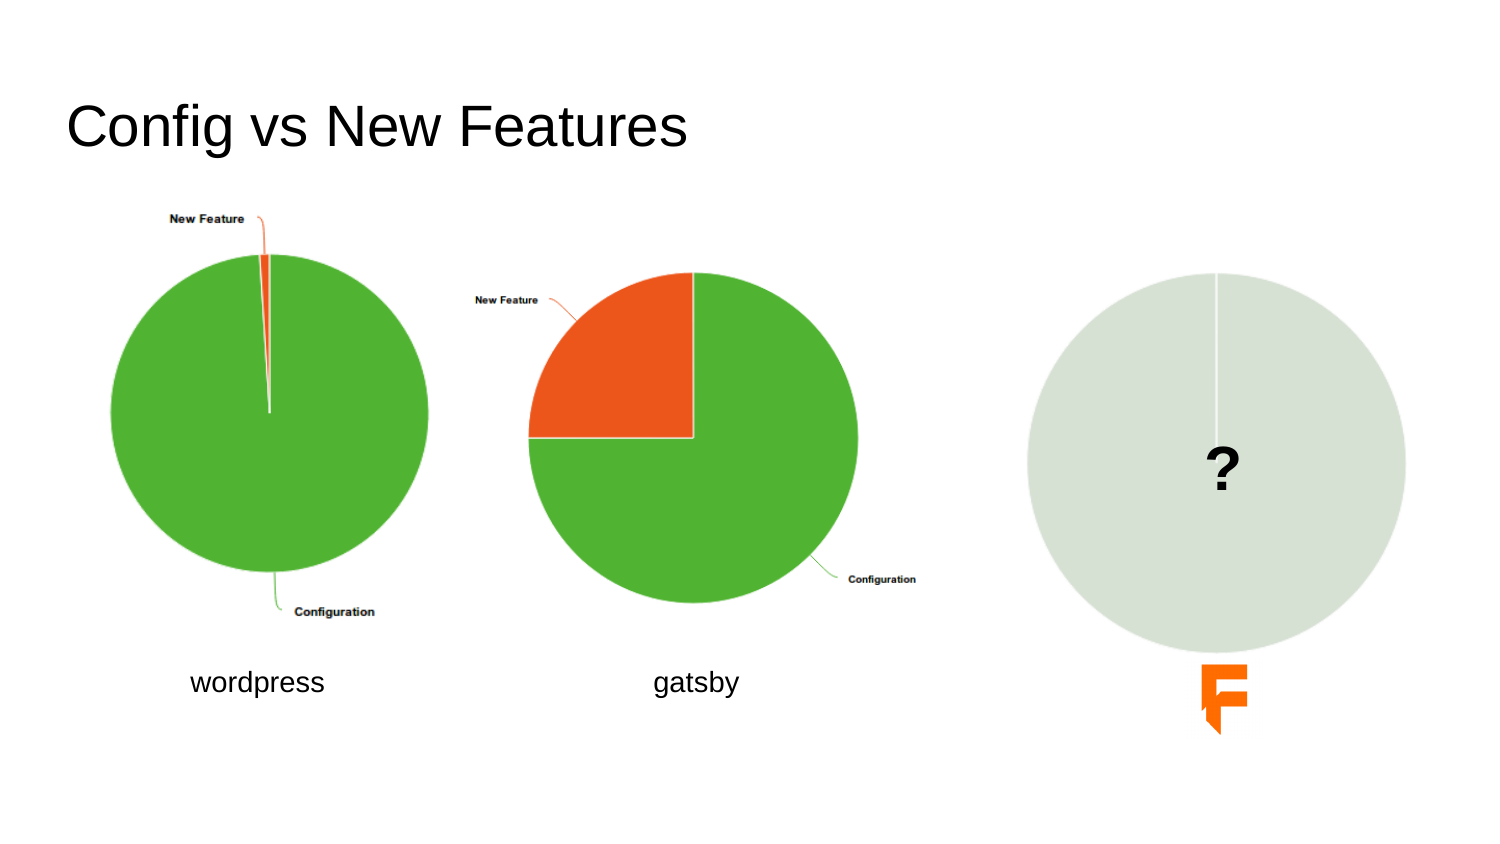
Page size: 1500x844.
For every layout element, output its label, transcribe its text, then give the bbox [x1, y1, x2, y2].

picture [67, 207, 945, 621]
text_box wordpress [148, 648, 368, 750]
text_box gatsby [587, 648, 806, 750]
title Config vs New Features [51, 72, 1449, 167]
picture [1184, 659, 1263, 739]
text_box ? [1114, 412, 1333, 514]
picture [1026, 272, 1407, 654]
